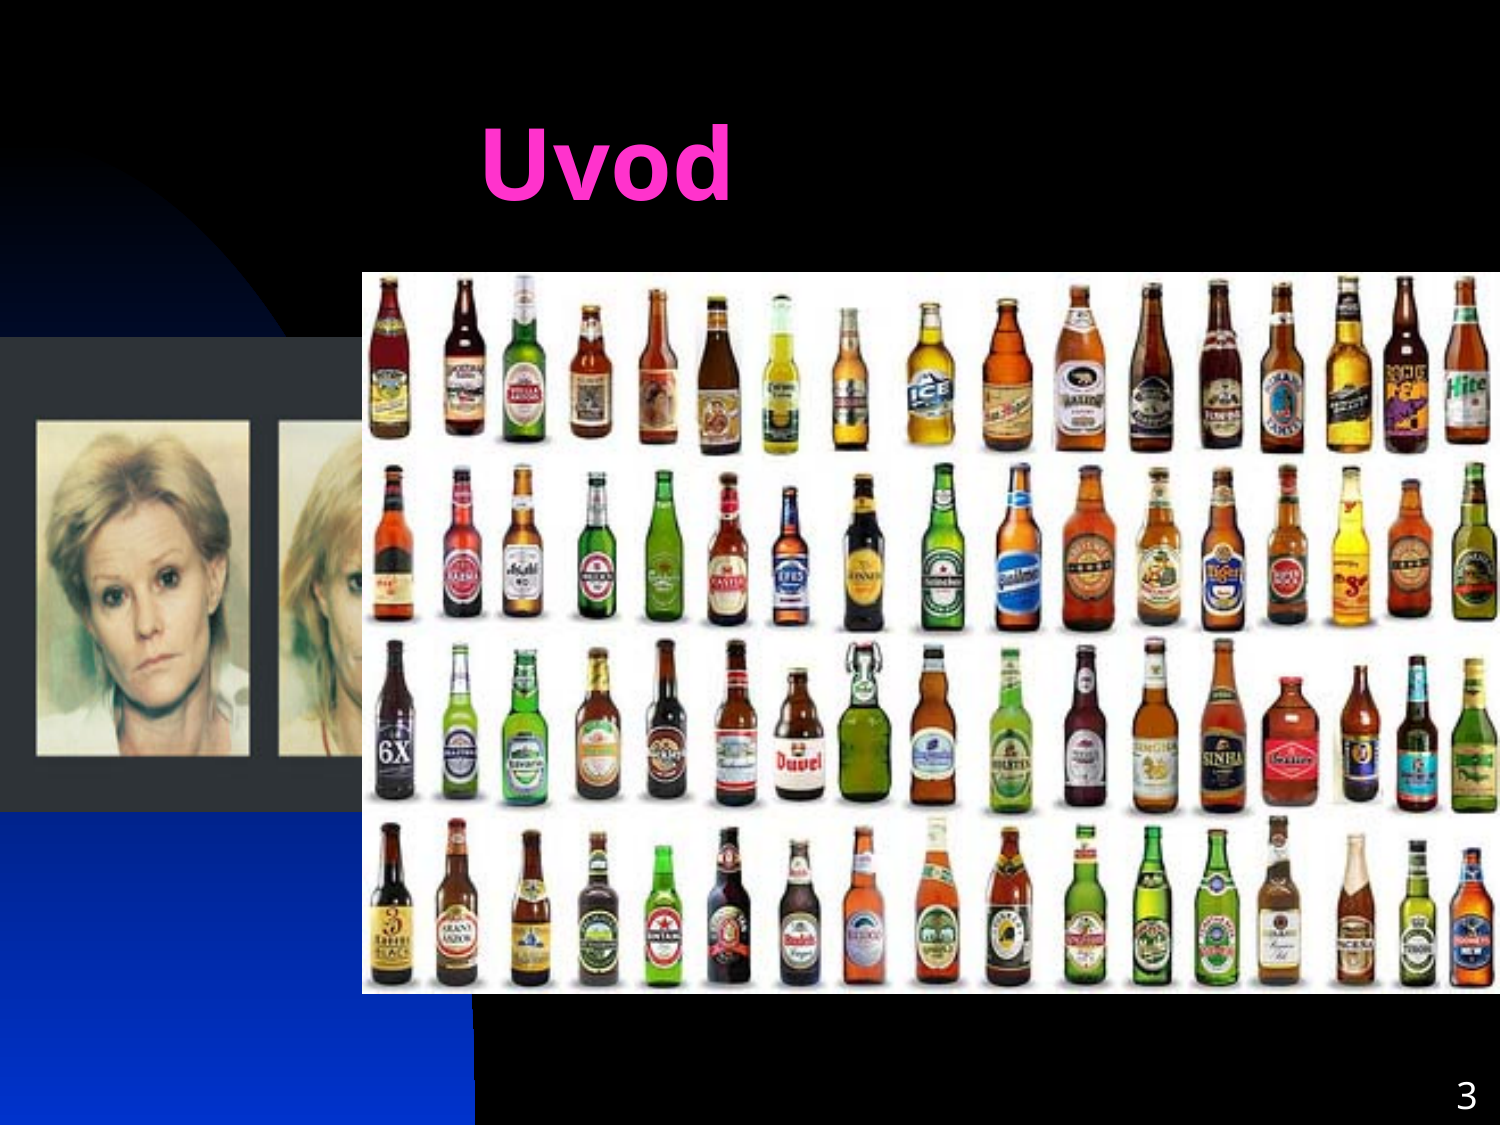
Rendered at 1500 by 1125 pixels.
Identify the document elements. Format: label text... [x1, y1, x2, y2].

picture [0, 272, 1500, 994]
title Uvod [462, 62, 1463, 272]
text_box 3. [1441, 1064, 1500, 1125]
